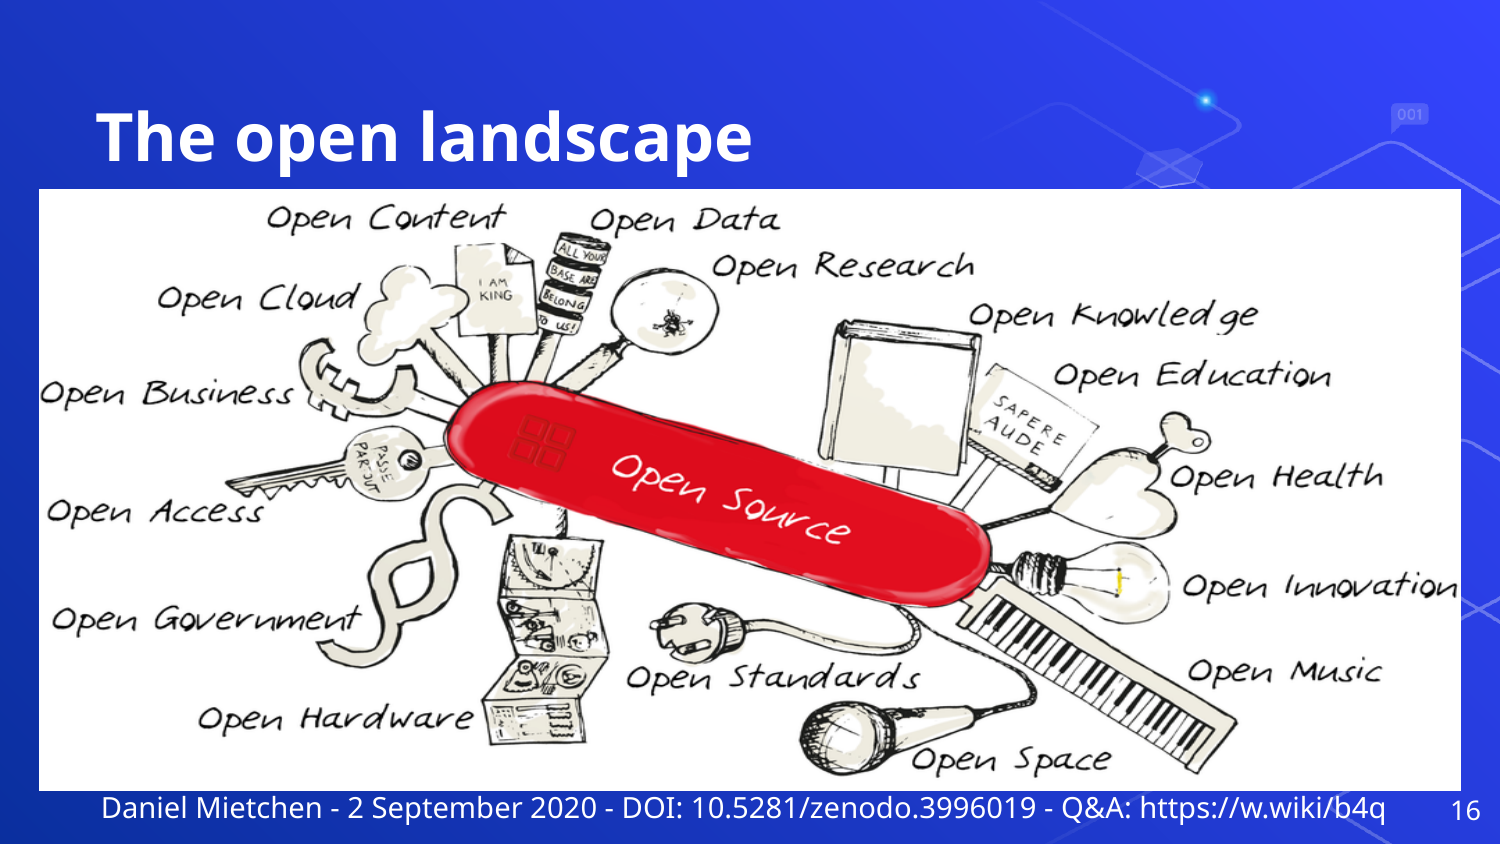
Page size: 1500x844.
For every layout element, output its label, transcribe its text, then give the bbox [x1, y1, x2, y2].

text_box Daniel Mietchen - 2 September 2020 - DOI: 10.5281/zenodo.3996019 - Q&A: https://w.wiki/b4q [18, 774, 1471, 832]
title The open landscape [95, 33, 1463, 175]
slide_number 1 [1391, 779, 1482, 844]
picture [0, 0, 1500, 844]
